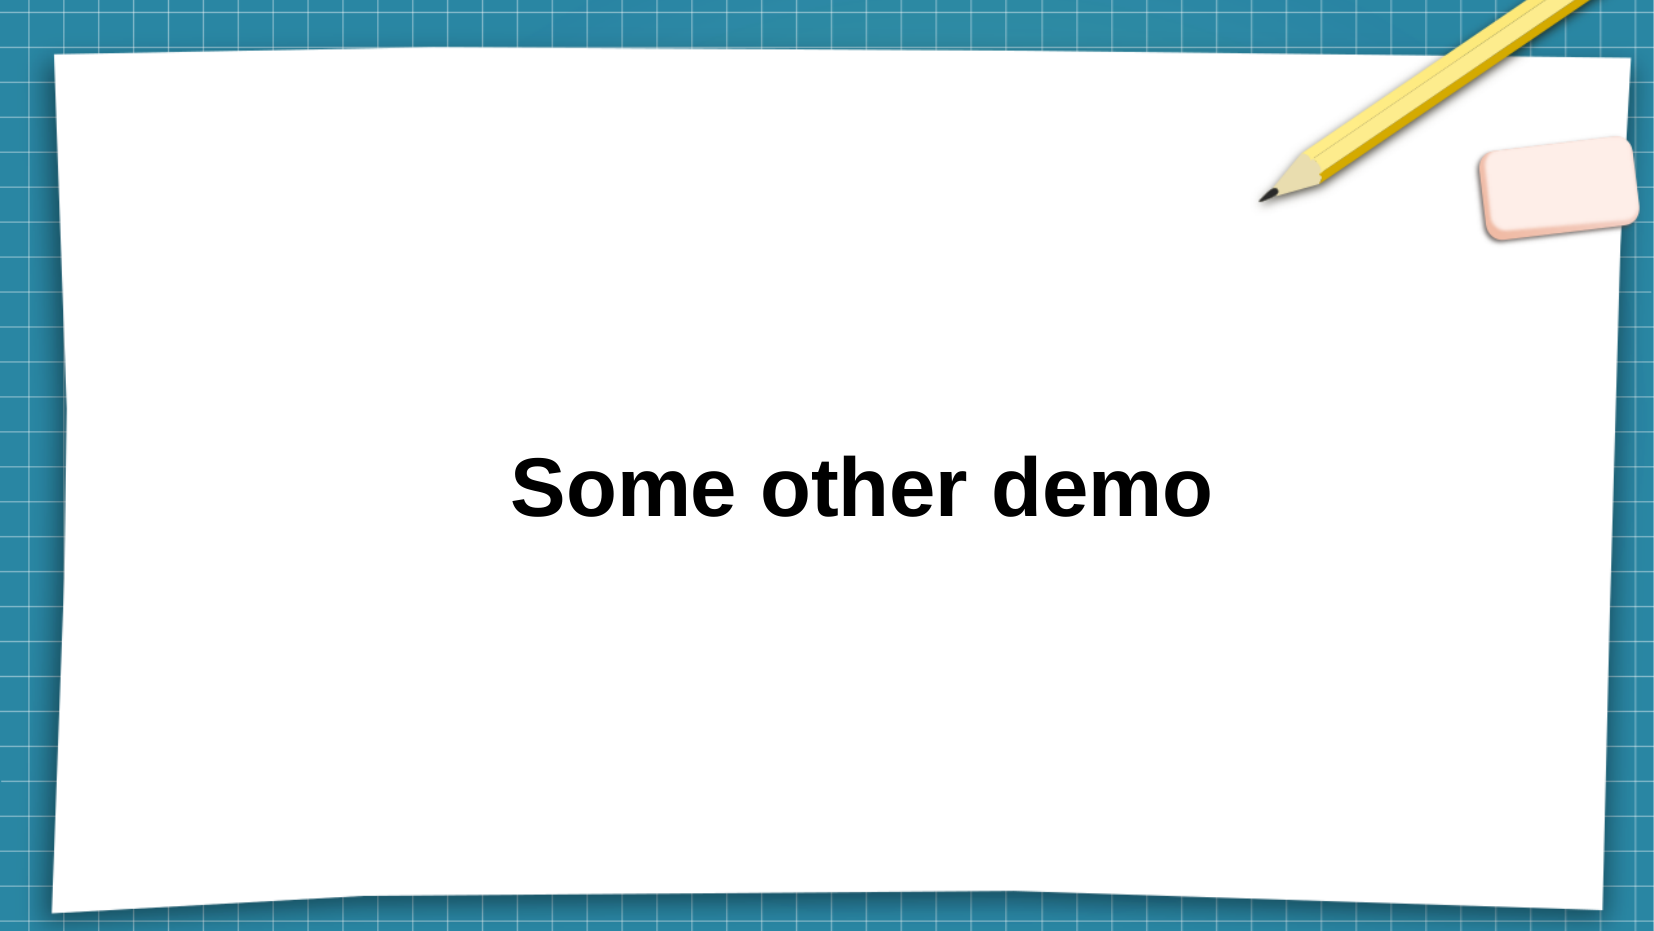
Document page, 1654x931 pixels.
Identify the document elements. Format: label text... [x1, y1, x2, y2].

list Some other demo [82, 217, 1571, 758]
picture [0, 0, 1654, 931]
